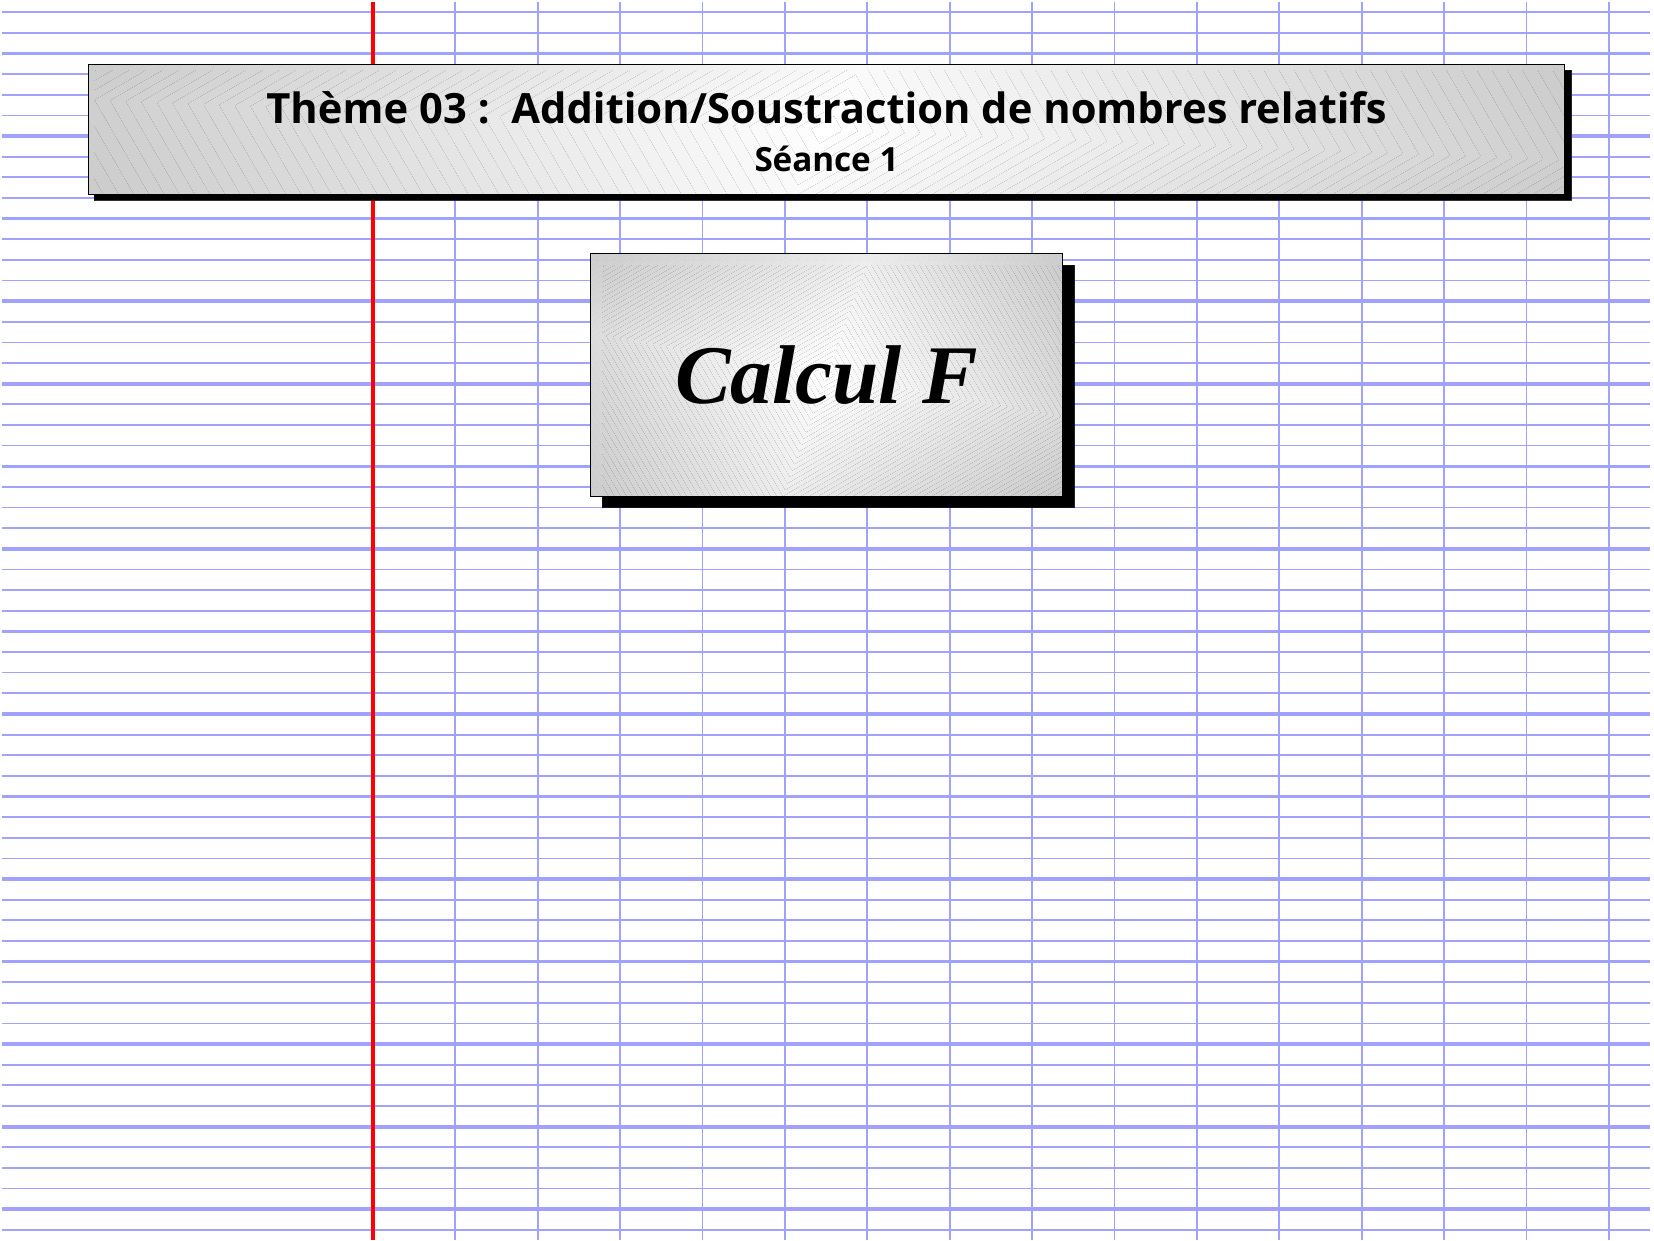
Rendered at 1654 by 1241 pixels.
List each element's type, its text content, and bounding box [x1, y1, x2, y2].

text_box Thème 03 : Addition/Soustraction de nombres relatifs Séance 1 [88, 64, 1565, 195]
picture [0, 0, 1654, 1241]
text_box Calcul F [590, 253, 1063, 497]
